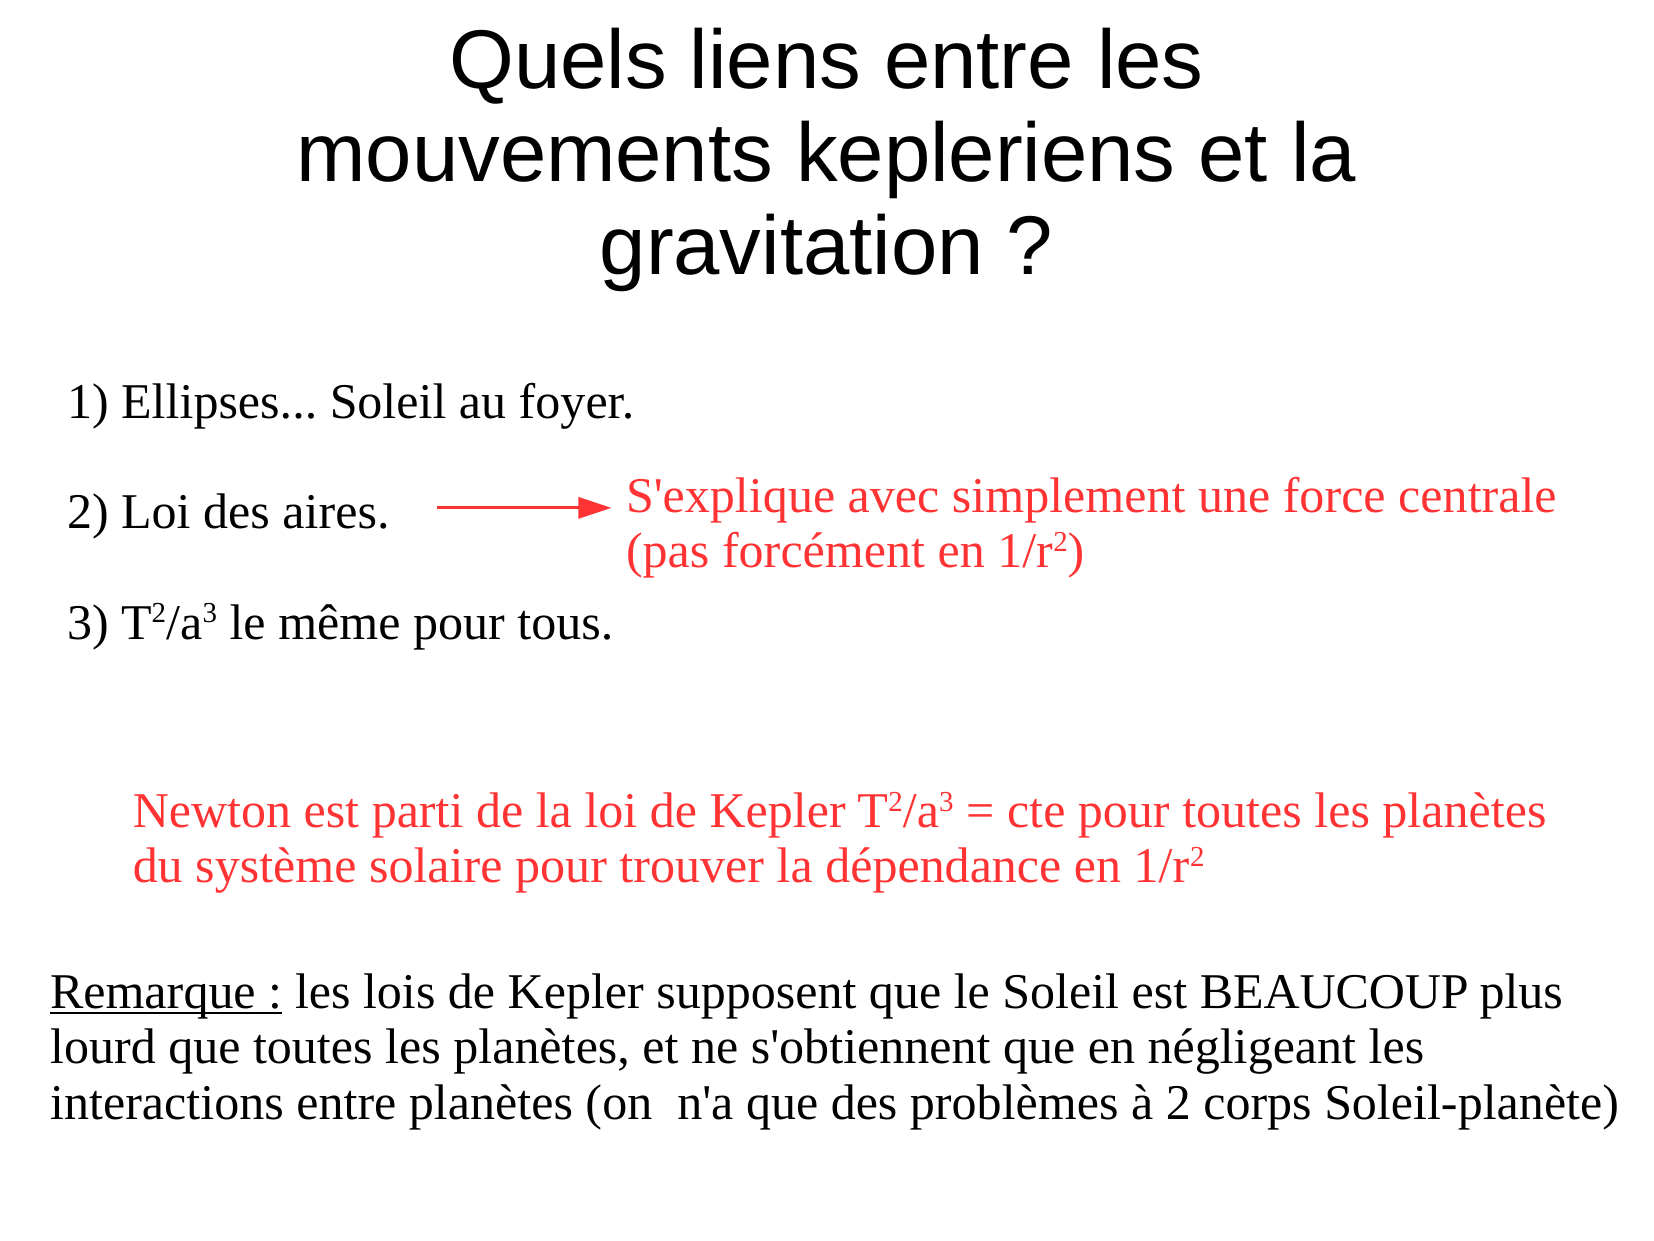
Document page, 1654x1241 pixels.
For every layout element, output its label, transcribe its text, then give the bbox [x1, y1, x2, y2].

text_box Ellipses... Soleil au foyer. Loi des aires. T2/a3 le même pour tous. [52, 366, 650, 663]
title Quels liens entre les mouvements kepleriens et la gravitation ? [82, 13, 1571, 293]
text_box Remarque : les lois de Kepler supposent que le Soleil est BEAUCOUP plus lourd que toutes les planètes, et ne s'obtiennent que en négligeant les interactions entre planètes (on n'a que des problèmes à 2 corps Soleil-planète) [35, 956, 1635, 1141]
text_box S'explique avec simplement une force centrale (pas forcément en 1/r2) [611, 460, 1571, 589]
text_box Newton est parti de la loi de Kepler T2/a3 = cte pour toutes les planètes du système solaire pour trouver la dépendance en 1/r2 [82, 720, 1575, 934]
